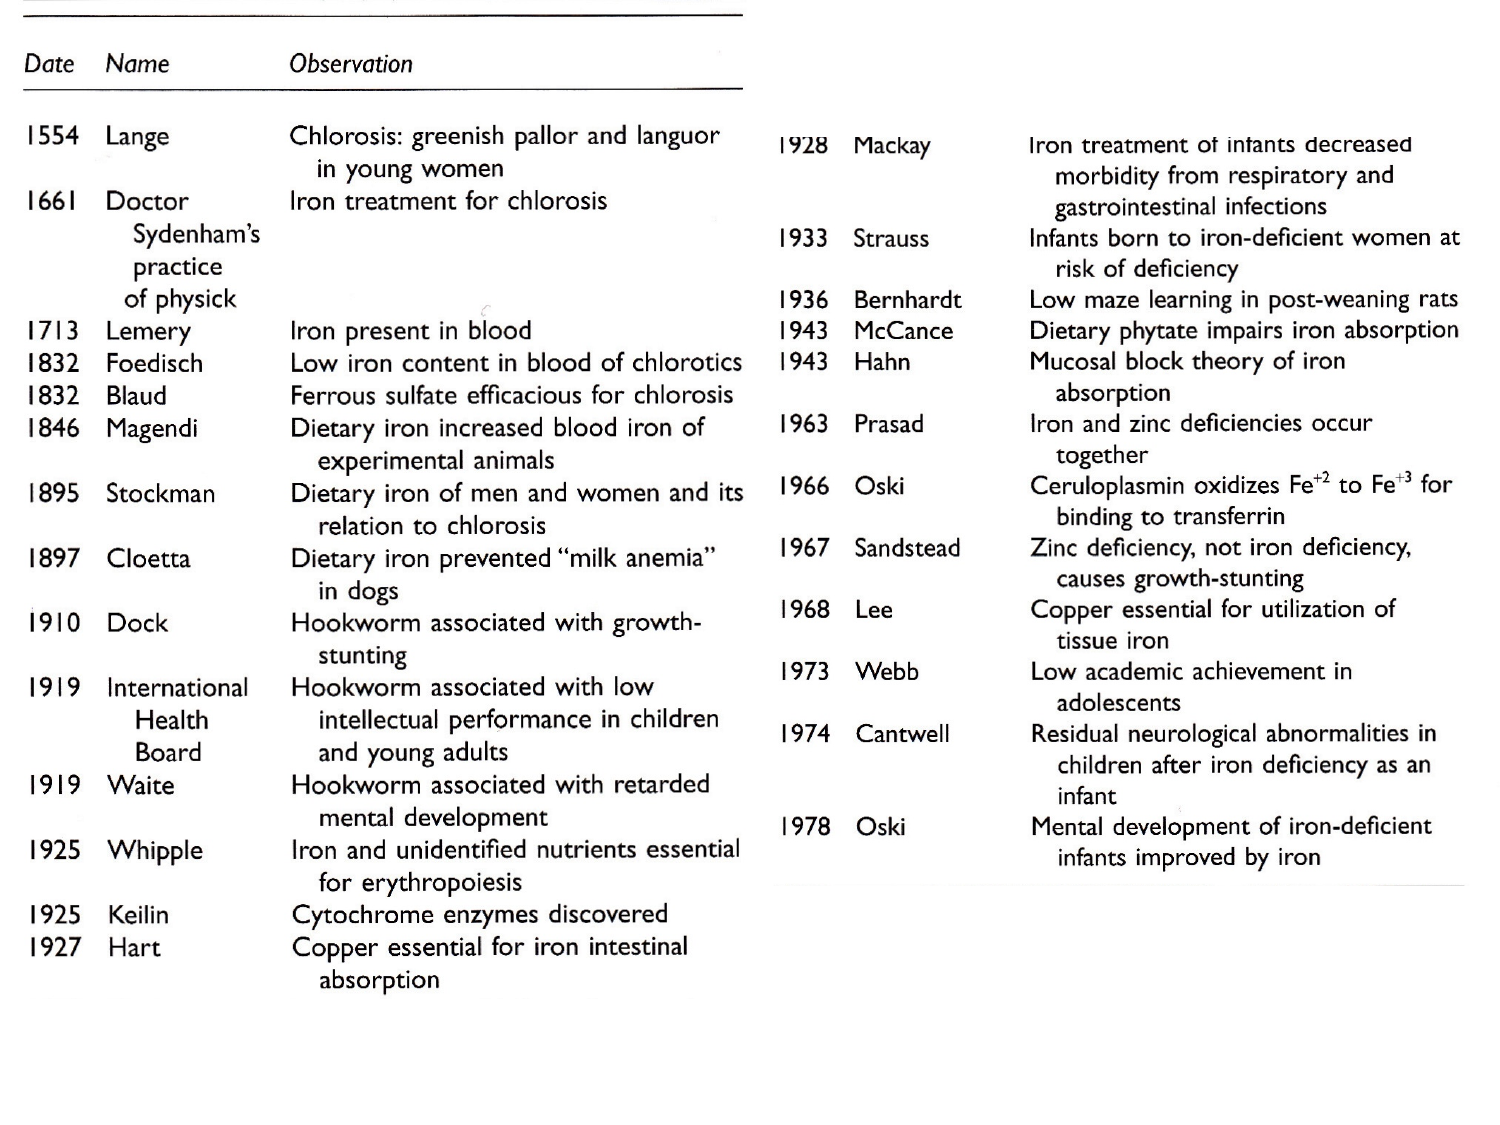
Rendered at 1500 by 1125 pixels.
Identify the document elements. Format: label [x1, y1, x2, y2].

picture [0, 0, 1500, 999]
